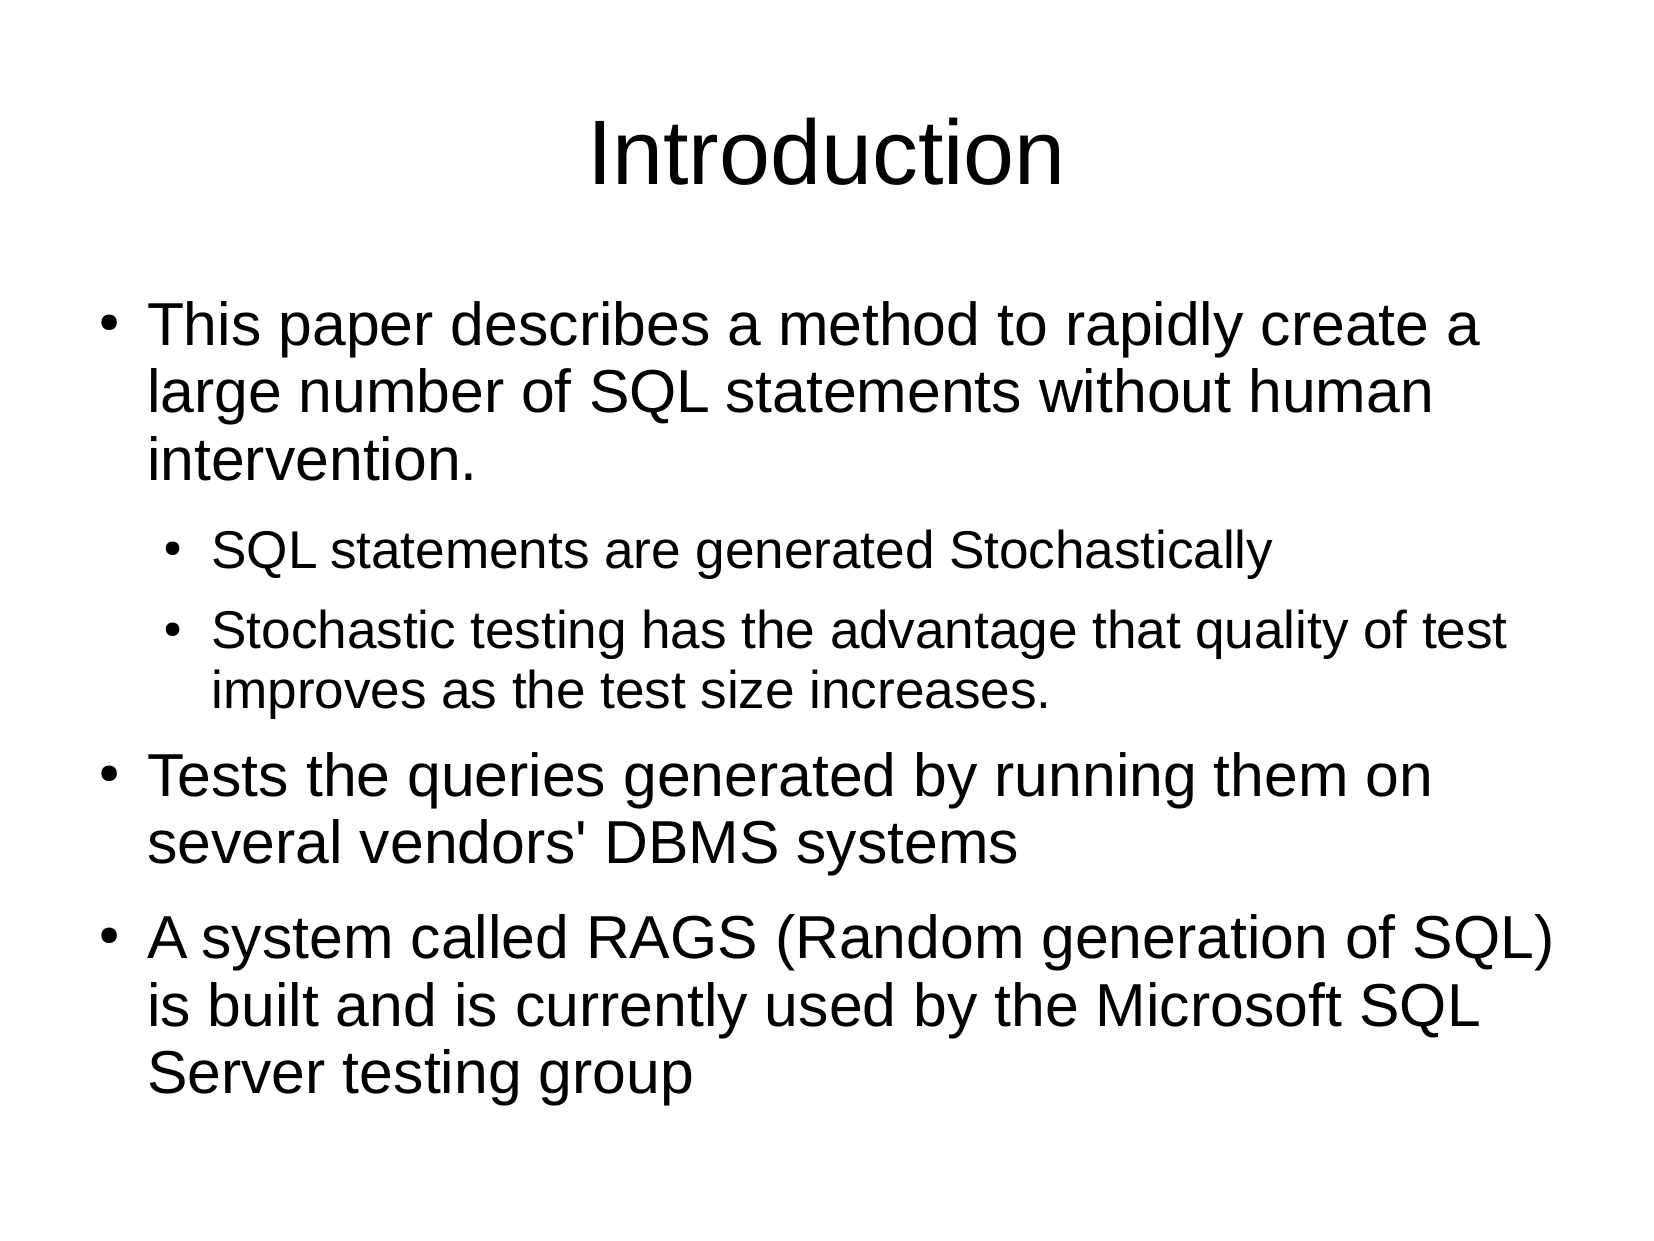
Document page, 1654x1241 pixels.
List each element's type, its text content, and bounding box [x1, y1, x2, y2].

list This paper describes a method to rapidly create a large number of SQL statements without human intervention. SQL statements are generated Stochastically Stochastic testing has the advantage that quality of test improves as the test size increases. Tests the queries generated by running them on several vendors' DBMS systems A system called RAGS (Random generation of SQL) is built and is currently used by the Microsoft SQL Server testing group [82, 290, 1571, 1109]
title Introduction [82, 49, 1571, 257]
